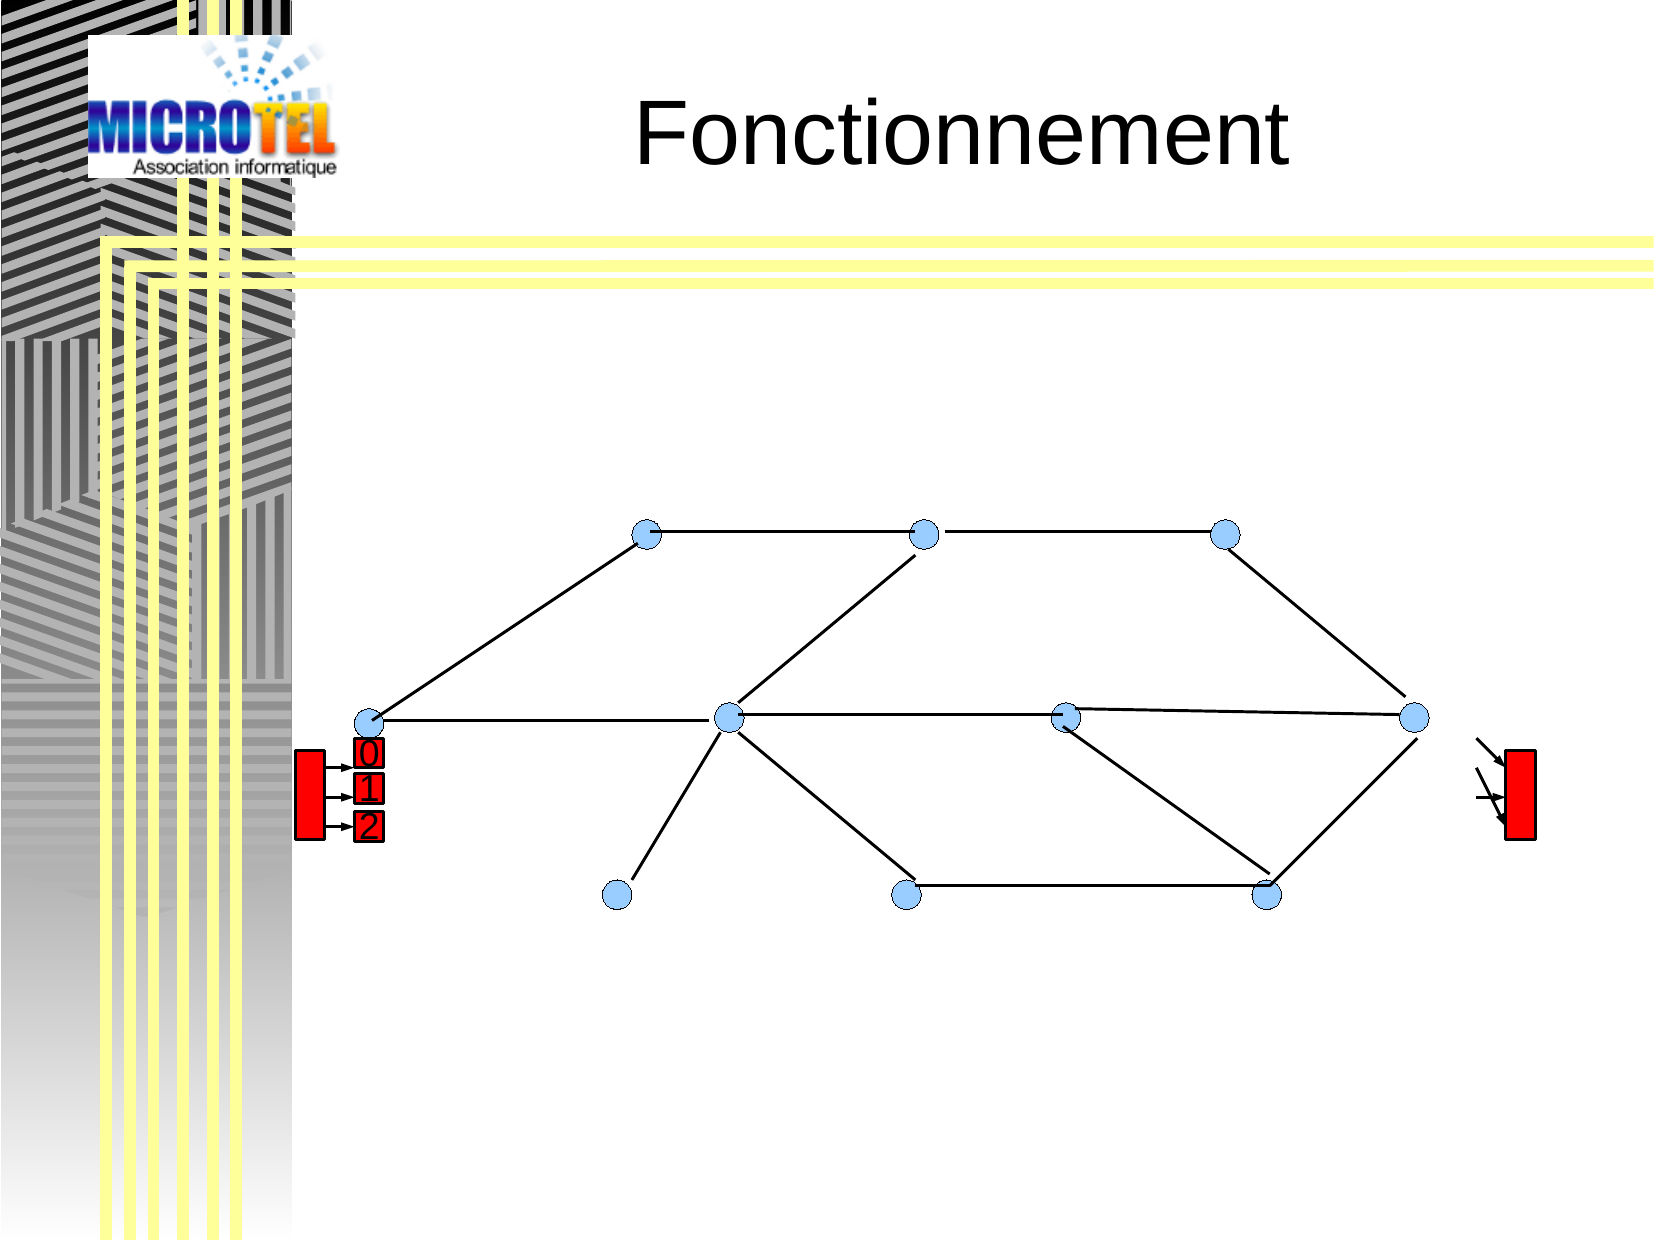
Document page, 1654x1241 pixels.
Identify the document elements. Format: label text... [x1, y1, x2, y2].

picture [88, 35, 340, 178]
text_box 0 [354, 738, 384, 768]
text_box 1 [354, 773, 384, 804]
text_box [1051, 702, 1081, 733]
text_box [1505, 750, 1536, 840]
text_box 2 [354, 811, 384, 842]
text_box [354, 708, 384, 738]
text_box [631, 519, 662, 550]
text_box [1256, 879, 1272, 884]
text_box [1210, 519, 1241, 550]
text_box [1251, 883, 1282, 910]
text_box [1399, 702, 1430, 733]
text_box [891, 879, 922, 910]
text_box [909, 519, 939, 550]
title Fonctionnement [354, 29, 1571, 237]
text_box [714, 702, 745, 733]
text_box [295, 750, 325, 840]
text_box [602, 879, 632, 910]
